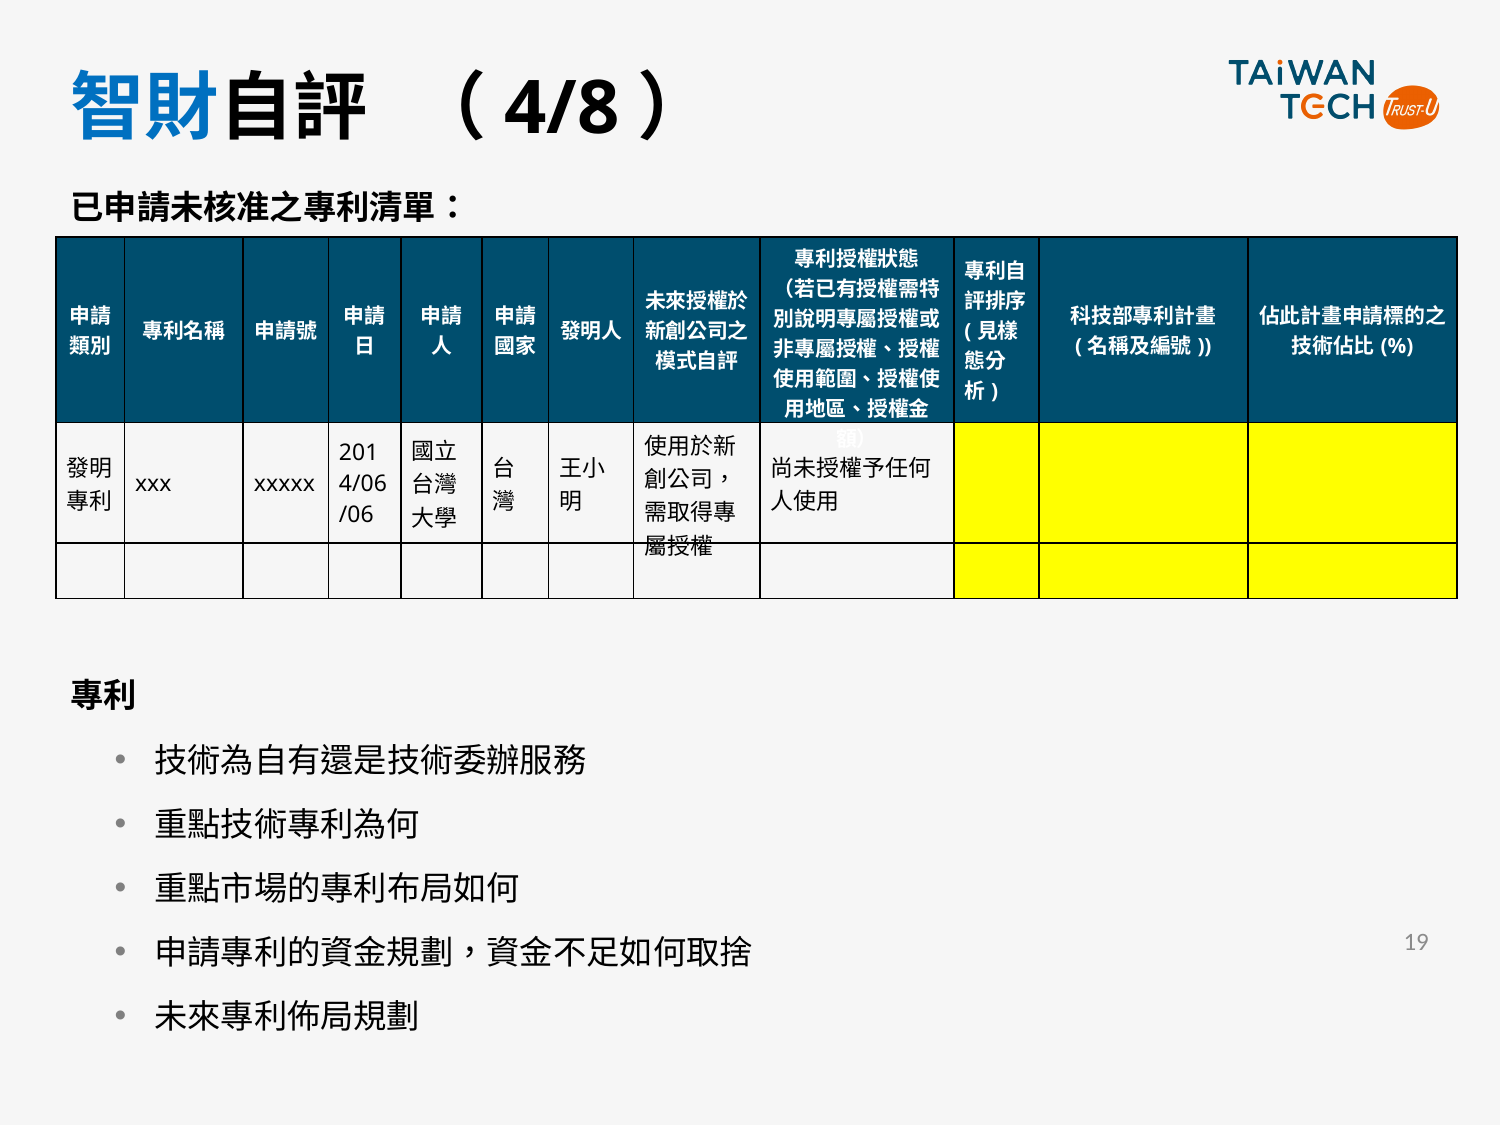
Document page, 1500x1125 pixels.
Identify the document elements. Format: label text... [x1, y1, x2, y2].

table_header 申請類別 [57, 238, 124, 422]
table_cell 國立台灣大學 [402, 423, 481, 542]
table_cell [329, 544, 400, 598]
table_header 未來授權於新創公司之模式自評 [634, 238, 759, 422]
table_cell 尚未授權予任何人使用 [761, 423, 953, 542]
title 智財自評 （4/8） [55, 33, 1444, 156]
table_cell [1249, 423, 1456, 542]
table_cell [955, 544, 1038, 598]
table_cell 使用於新創公司，需取得專屬授權 [634, 423, 759, 542]
table_header 申請國家 [483, 238, 548, 422]
table_header 佔此計畫申請標的之技術佔比(%) [1249, 238, 1456, 422]
table_cell [125, 544, 242, 598]
table_cell xxxxx [244, 423, 328, 542]
text_box 專利 技術為自有還是技術委辦服務 重點技術專利為何 重點市場的專利布局如何 申請專利的資金規劃，資金不足如何取捨 未來專利佈局規劃 [55, 671, 1442, 1004]
table_cell [1040, 544, 1247, 598]
table_cell [483, 544, 548, 598]
table_cell 2014/06/06 [329, 423, 400, 542]
text_box 已申請未核准之專利清單： [55, 159, 1444, 235]
table_cell [549, 544, 633, 598]
table_header 科技部專利計畫 (名稱及編號)) [1040, 238, 1247, 422]
table_cell [402, 544, 481, 598]
table_cell [57, 544, 124, 598]
table_header 專利授權狀態 （若已有授權需特別說明專屬授權或非專屬授權、授權使用範圍、授權使用地區、授權金額） [761, 238, 953, 422]
table_header 專利自評排序 (見樣態分析) [955, 238, 1038, 422]
table_header 發明人 [549, 238, 633, 422]
table_header 專利名稱 [125, 238, 242, 422]
table_cell 發明專利 [57, 423, 124, 542]
table_cell [955, 423, 1038, 542]
table_cell xxx [125, 423, 242, 542]
table_header 申請人 [402, 238, 481, 422]
table_cell [244, 544, 328, 598]
table_header 申請號 [244, 238, 328, 422]
table_cell [634, 544, 759, 598]
table_cell [1249, 544, 1456, 598]
table_cell [761, 544, 953, 598]
table_cell 王小明 [549, 423, 633, 542]
table_header 申請日 [329, 238, 400, 422]
table_cell [1040, 423, 1247, 542]
table_cell 台灣 [483, 423, 548, 542]
